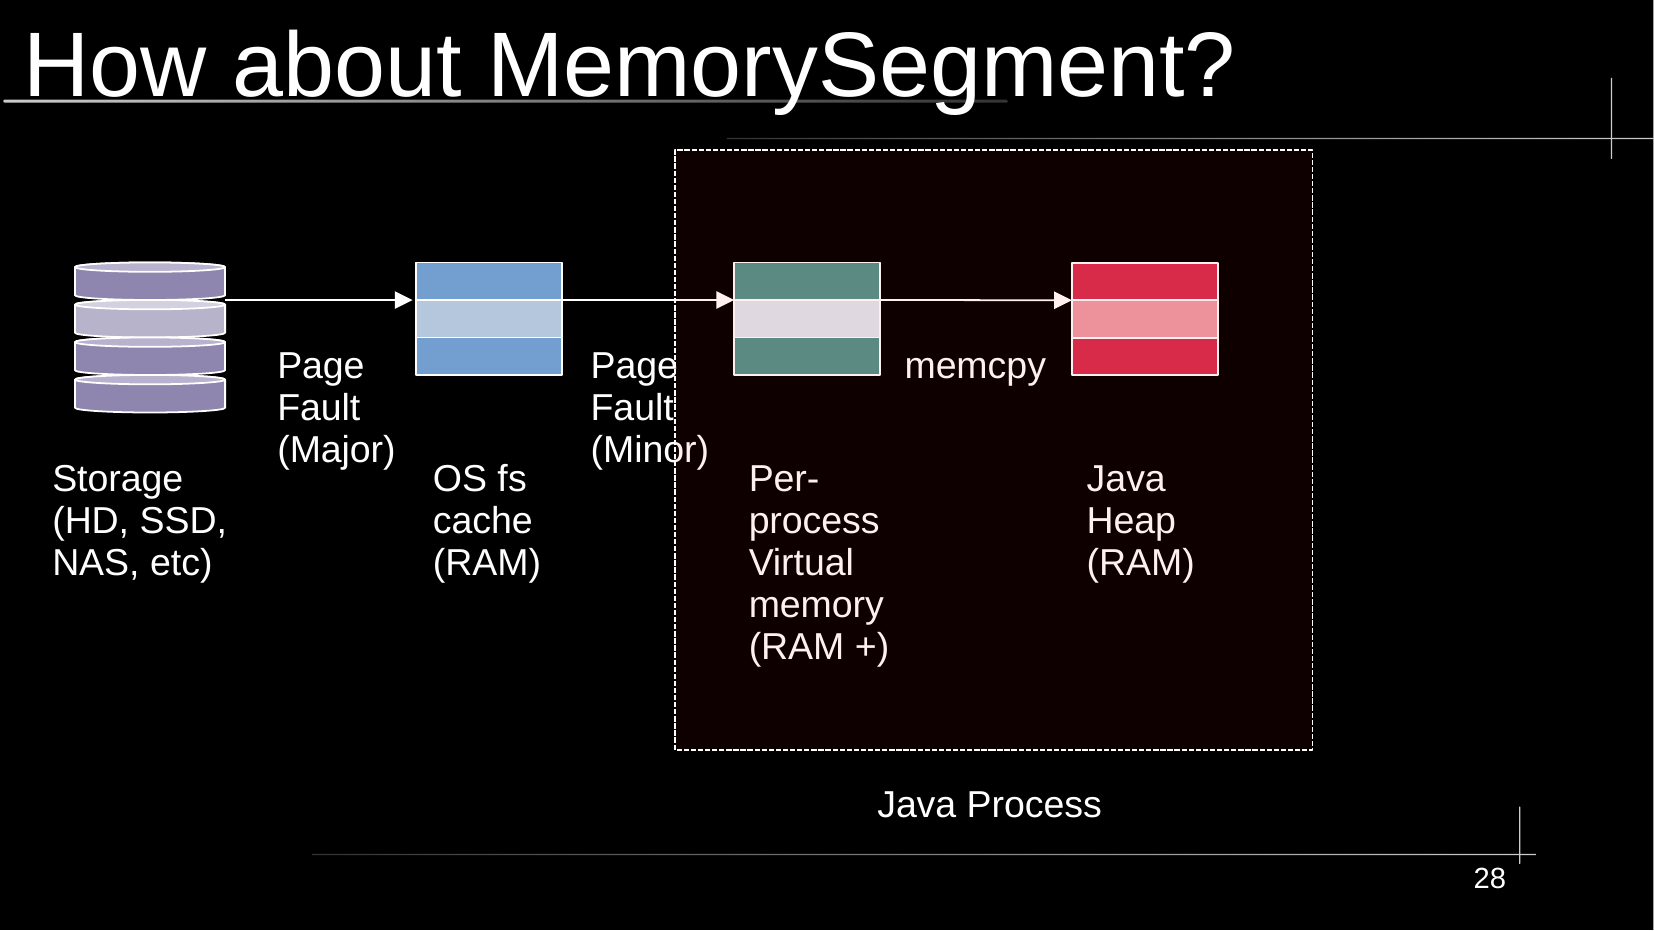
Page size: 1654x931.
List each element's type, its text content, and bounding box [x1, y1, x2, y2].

text_box [75, 343, 226, 375]
text_box [415, 262, 563, 375]
text_box [75, 305, 226, 337]
text_box [674, 150, 1313, 751]
text_box [75, 268, 226, 300]
text_box Storage (HD, SSD, NAS, etc) [37, 450, 263, 675]
text_box Page Fault (Major) [262, 337, 411, 479]
text_box Page Fault (Minor) [575, 337, 674, 479]
title How about MemorySegment? [23, 11, 1589, 119]
text_box OS fs cache (RAM) [418, 450, 606, 601]
text_box Java Process [862, 775, 1126, 833]
text_box [75, 380, 226, 413]
